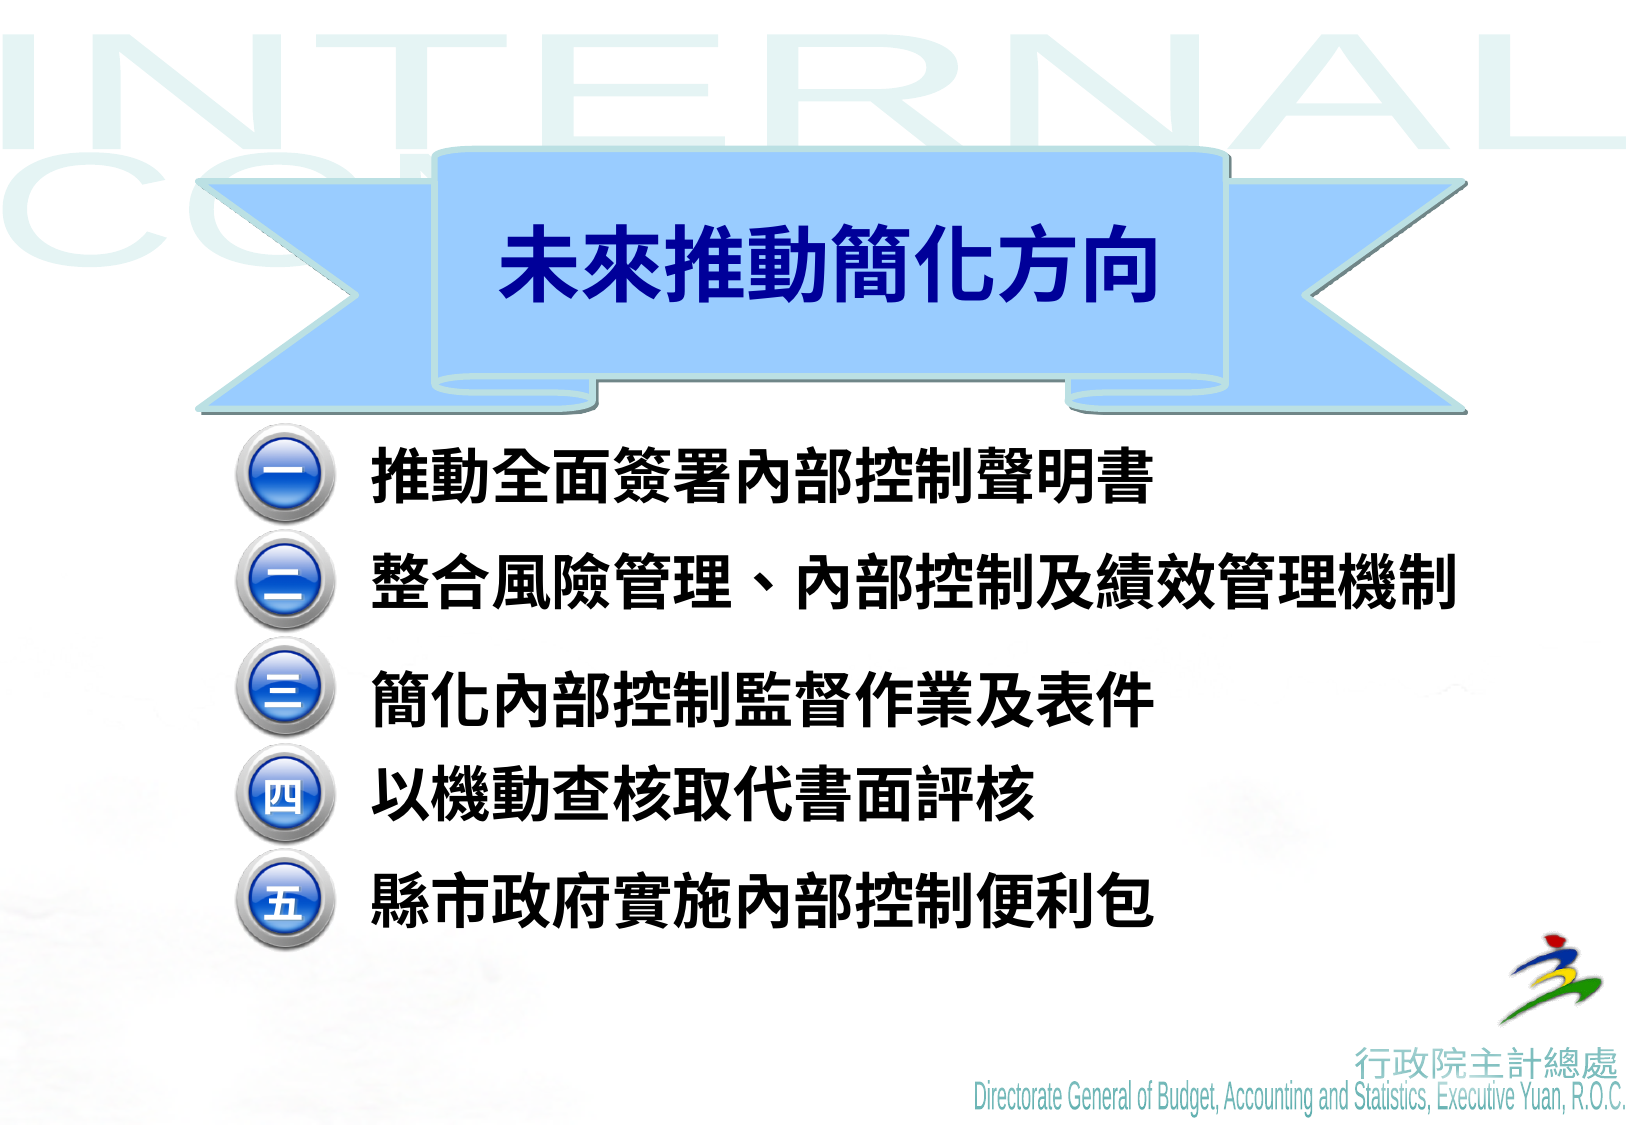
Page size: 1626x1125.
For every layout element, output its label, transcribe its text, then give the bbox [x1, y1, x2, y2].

text_box 未來推動簡化方向 [198, 148, 1463, 409]
text_box 五 [247, 869, 331, 935]
text_box 一 [247, 437, 331, 503]
picture [233, 420, 340, 953]
text_box 以機動查核取代書面評核 [351, 751, 1214, 835]
text_box 整合風險管理、內部控制及績效管理機制 [351, 539, 1214, 622]
text_box 縣市政府實施內部控制便利包 [351, 857, 1214, 941]
text_box [1245, 1023, 1625, 1099]
text_box 四 [247, 763, 331, 829]
text_box 三 [247, 657, 331, 723]
picture [1497, 928, 1605, 1029]
text_box 二 [247, 550, 331, 616]
text_box 推動全面簽署內部控制聲明書 [351, 432, 1214, 516]
text_box 簡化內部控制監督作業及表件 [351, 656, 1214, 740]
